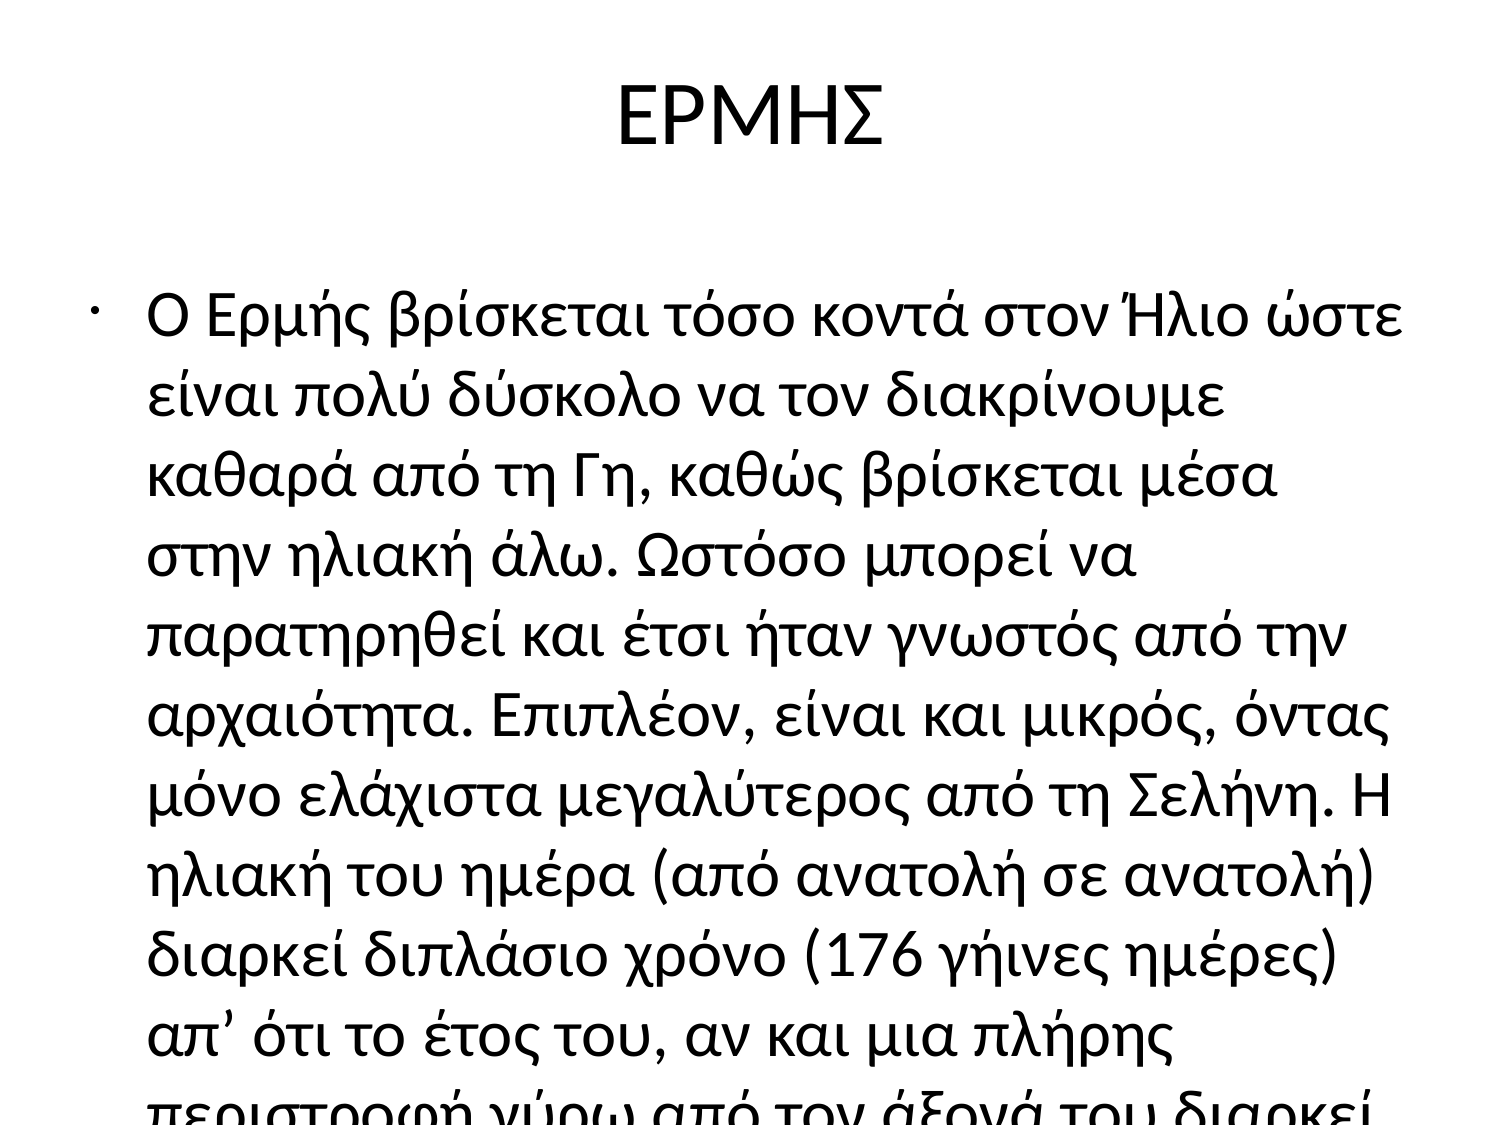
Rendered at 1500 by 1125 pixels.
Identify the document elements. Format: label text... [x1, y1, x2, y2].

list Ο Ερμής βρίσκεται τόσο κοντά στον Ήλιο ώστε είναι πολύ δύσκολο να τον διακρίνουμε καθαρά από τη Γη, καθώς βρίσκεται μέσα στην ηλιακή άλω. Ωστόσο μπορεί να παρατηρηθεί και έτσι ήταν γνωστός από την αρχαιότητα. Επιπλέον, είναι και μικρός, όντας μόνο ελάχιστα μεγαλύτερος από τη Σελήνη. Η ηλιακή του ημέρα (από ανατολή σε ανατολή) διαρκεί διπλάσιο χρόνο (176 γήινες ημέρες) απ’ ότι το έτος του, αν και μια πλήρης περιστροφή γύρω από τον άξονά του διαρκεί 59 γήινες ημέρες, ενώ μια πλήρης περιφορά του γύρω από τον Ήλιο (με μέση ταχύτητα 48 χιλιομέτρων το δευτερόλεπτο) διαρκεί μόνο 88 γήινες ημέρες. Σε μέση απόσταση τροχιάς 58 εκατομμύρια χιλιόμετρα, είναι ο πλησιέστερος πλανήτης στον Ήλιο και καψαλίζεται συνεχώς από τις ακτίνες του. [75, 262, 1425, 1005]
title ΕΡΜΗΣ [75, 45, 1425, 233]
